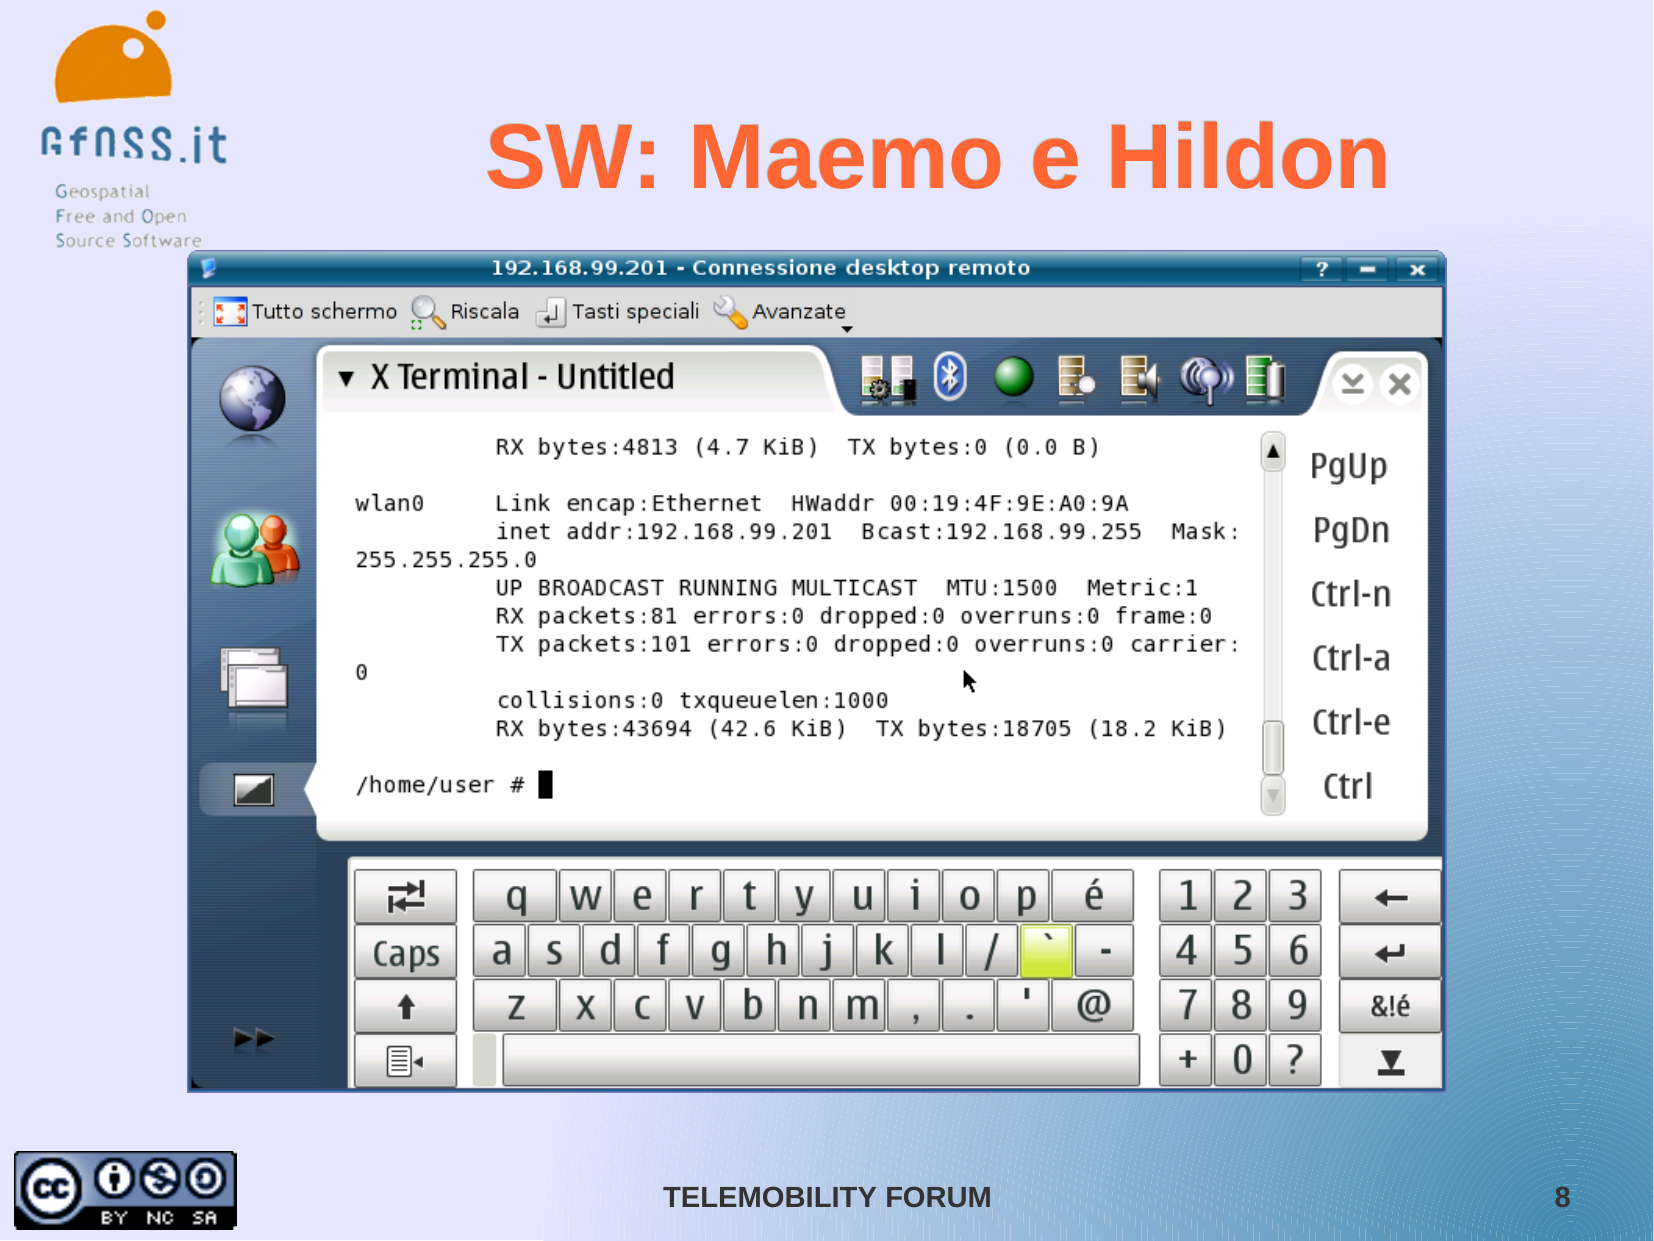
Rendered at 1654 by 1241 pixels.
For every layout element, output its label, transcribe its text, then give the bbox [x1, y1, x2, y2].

title SW: Maemo e Hildon [289, 60, 1589, 253]
picture [0, 1, 1447, 1093]
picture [14, 1151, 237, 1230]
